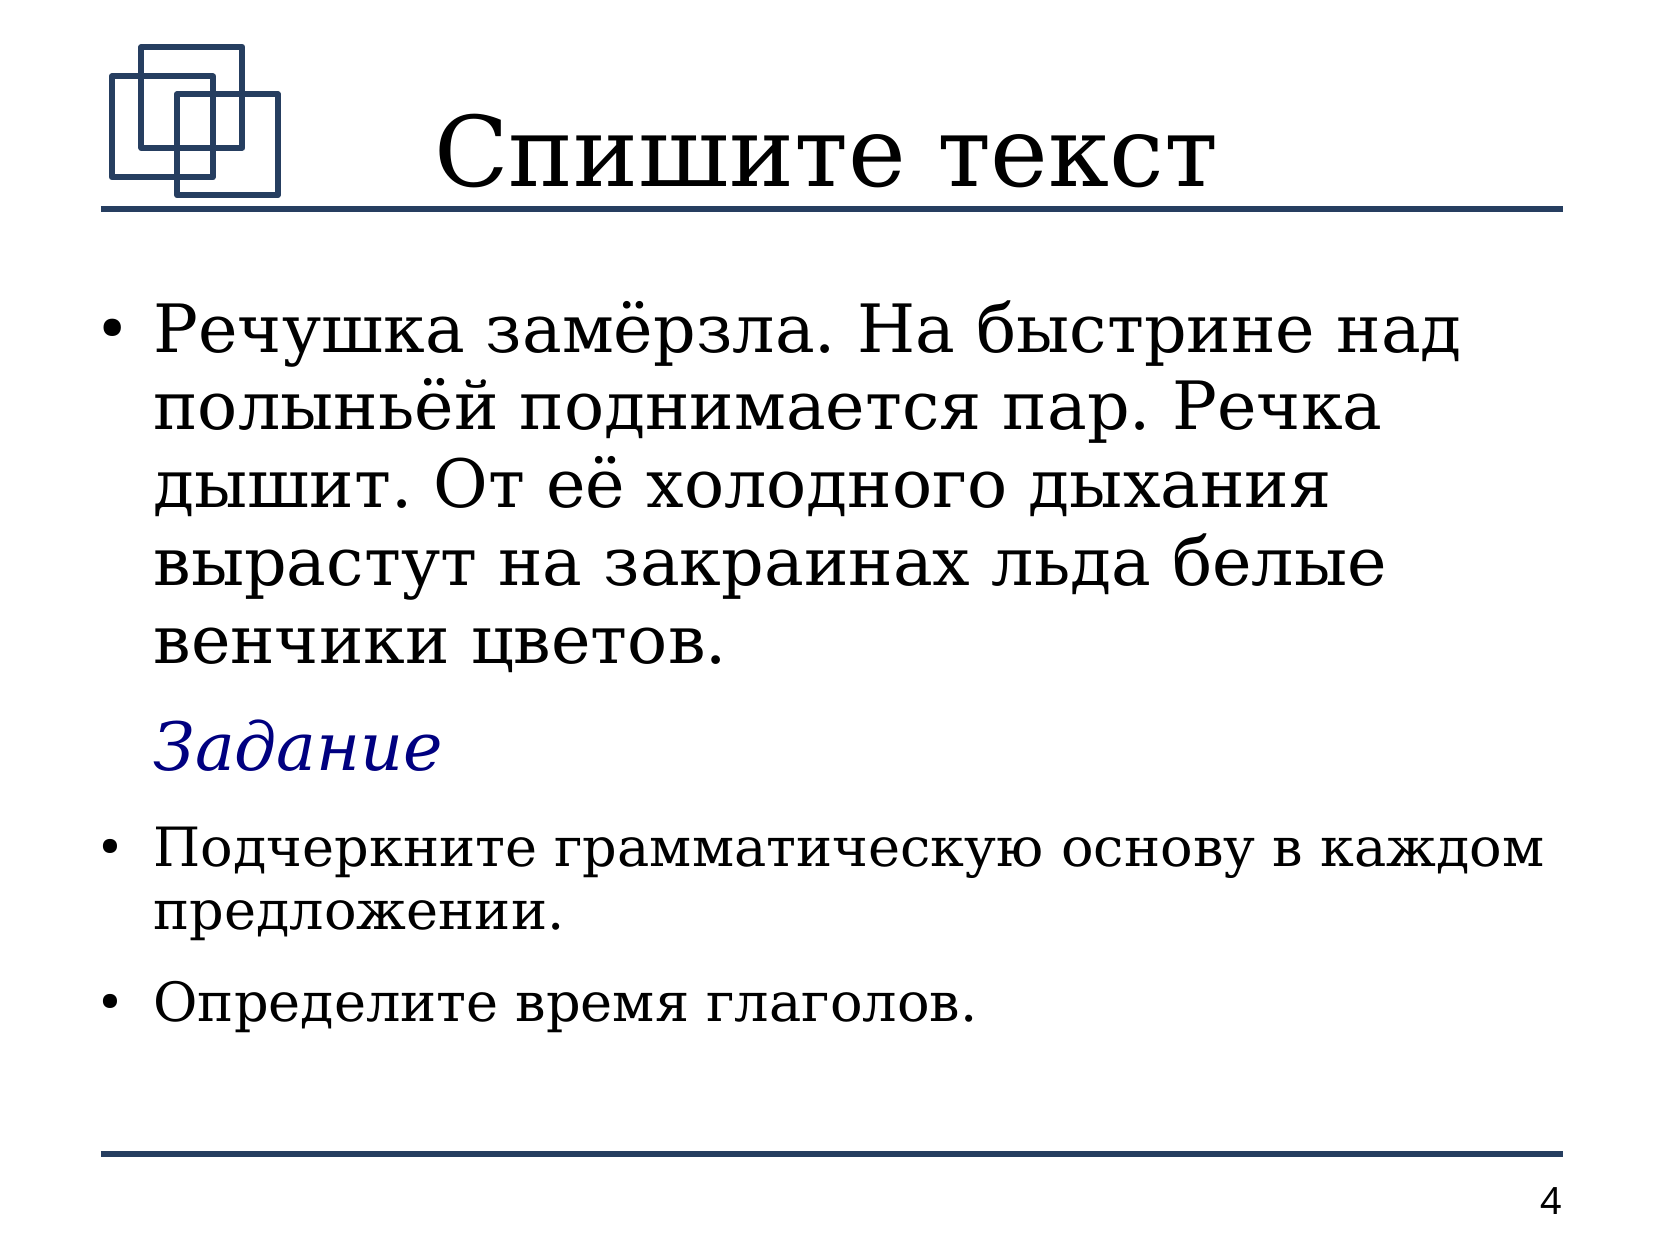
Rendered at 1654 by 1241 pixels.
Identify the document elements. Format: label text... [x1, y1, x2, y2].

title Спишите текст [82, 49, 1571, 257]
list Речушка замёрзла. На быстрине над полыньёй поднимается пар. Речка дышит. От её холодного дыхания вырастут на закраинах льда белые венчики цветов. Задание Подчеркните грамматическую основу в каждом предложении. Определите время глаголов. [82, 290, 1571, 1109]
